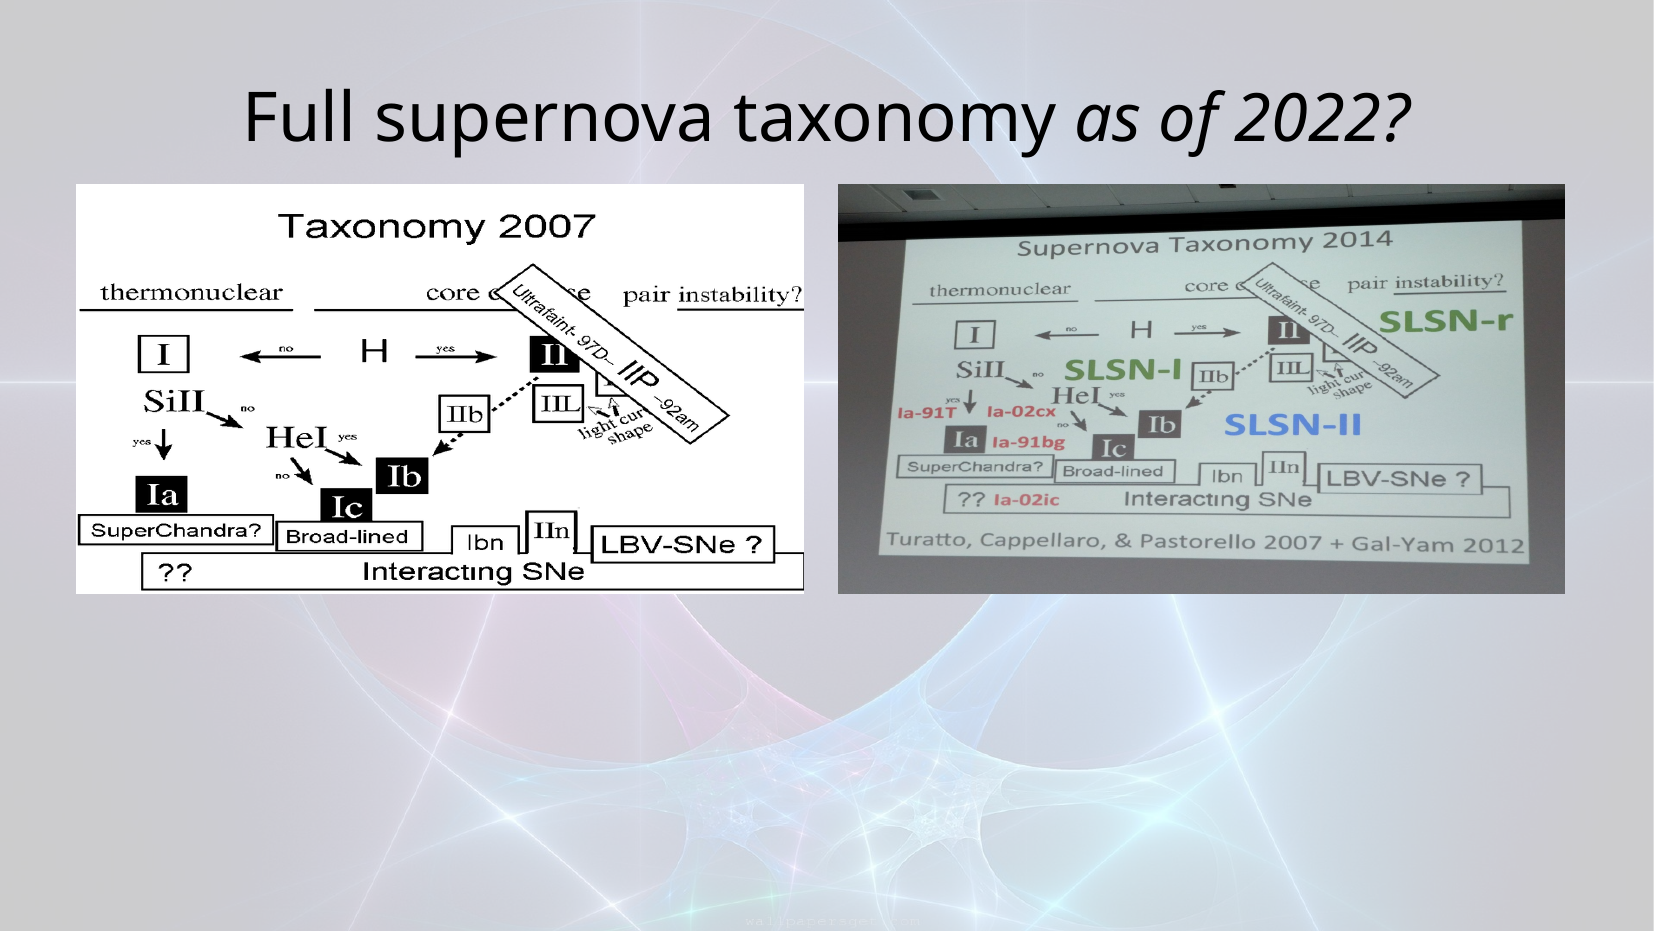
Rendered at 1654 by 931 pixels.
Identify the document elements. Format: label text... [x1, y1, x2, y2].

title Full supernova taxonomy as of 2022? [82, 37, 1571, 193]
picture [0, 0, 1654, 931]
